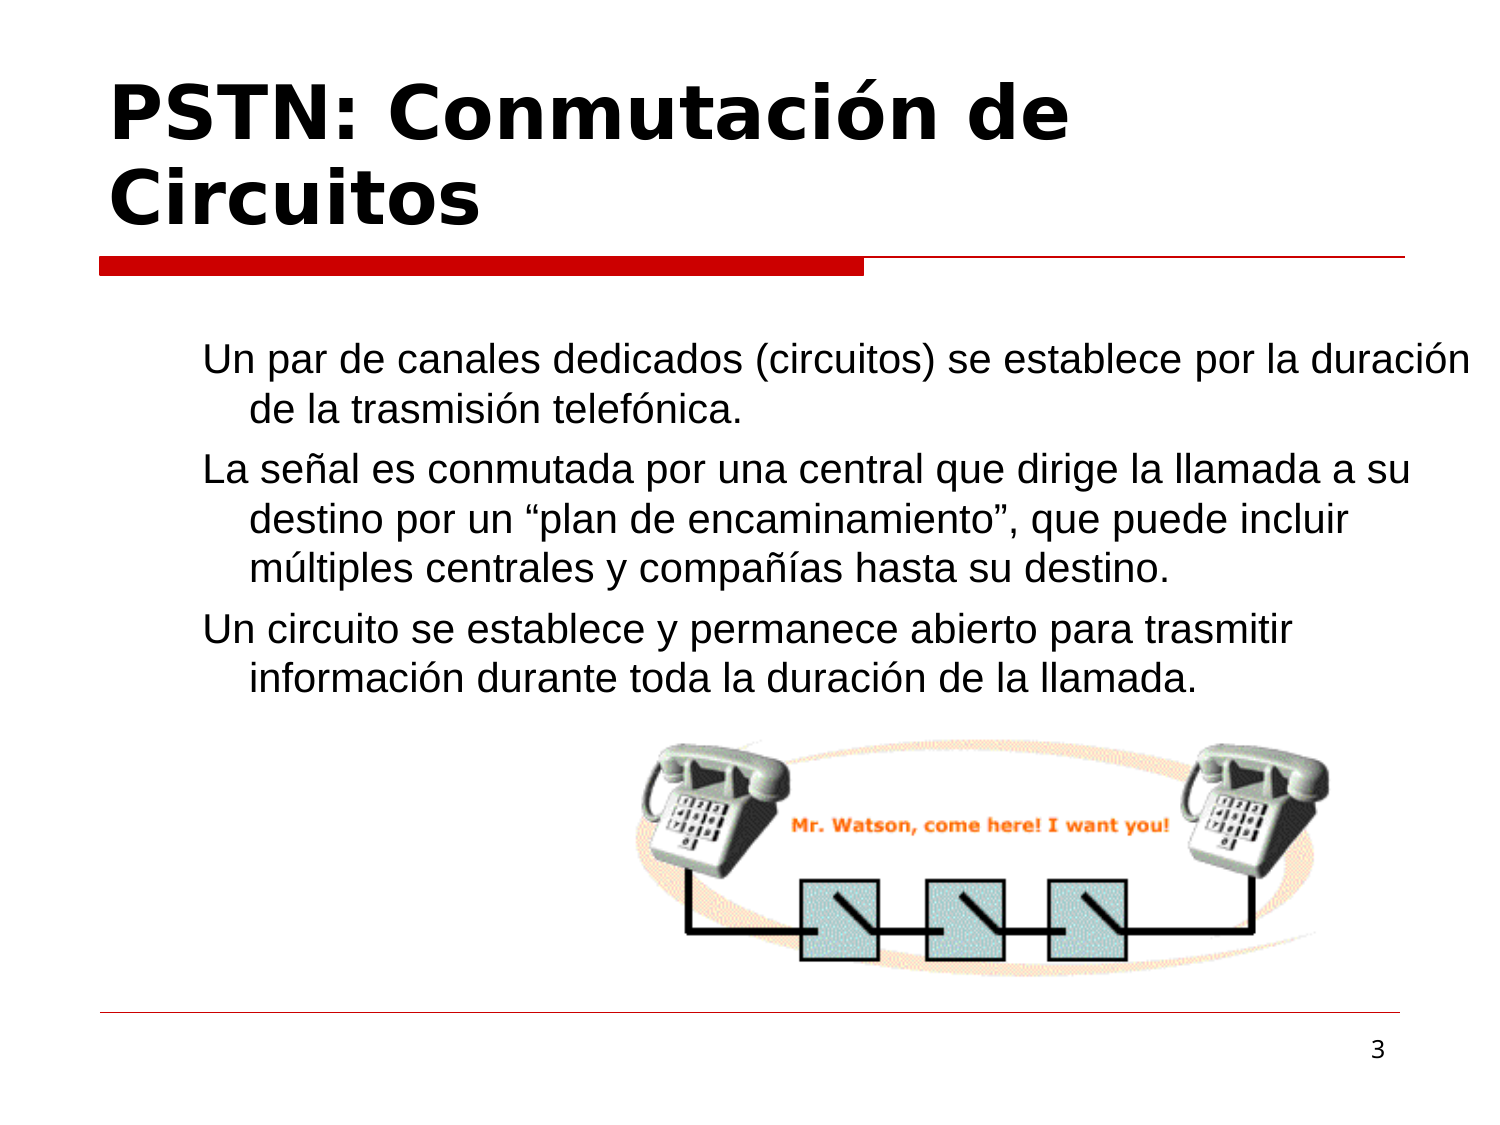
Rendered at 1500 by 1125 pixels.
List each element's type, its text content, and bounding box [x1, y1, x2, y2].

picture [612, 712, 1363, 994]
title PSTN: Conmutación de Circuitos [94, 50, 1407, 250]
list Un par de canales dedicados (circuitos) se establece por la duración de la trasmisión telefónica. La señal es conmutada por una central que dirige la llamada a su destino por un “plan de encaminamiento”, que puede incluir múltiples centrales y compañías hasta su destino. Un circuito se establece y permanece abierto para trasmitir información durante toda la duración de la llamada. [112, 324, 1500, 788]
